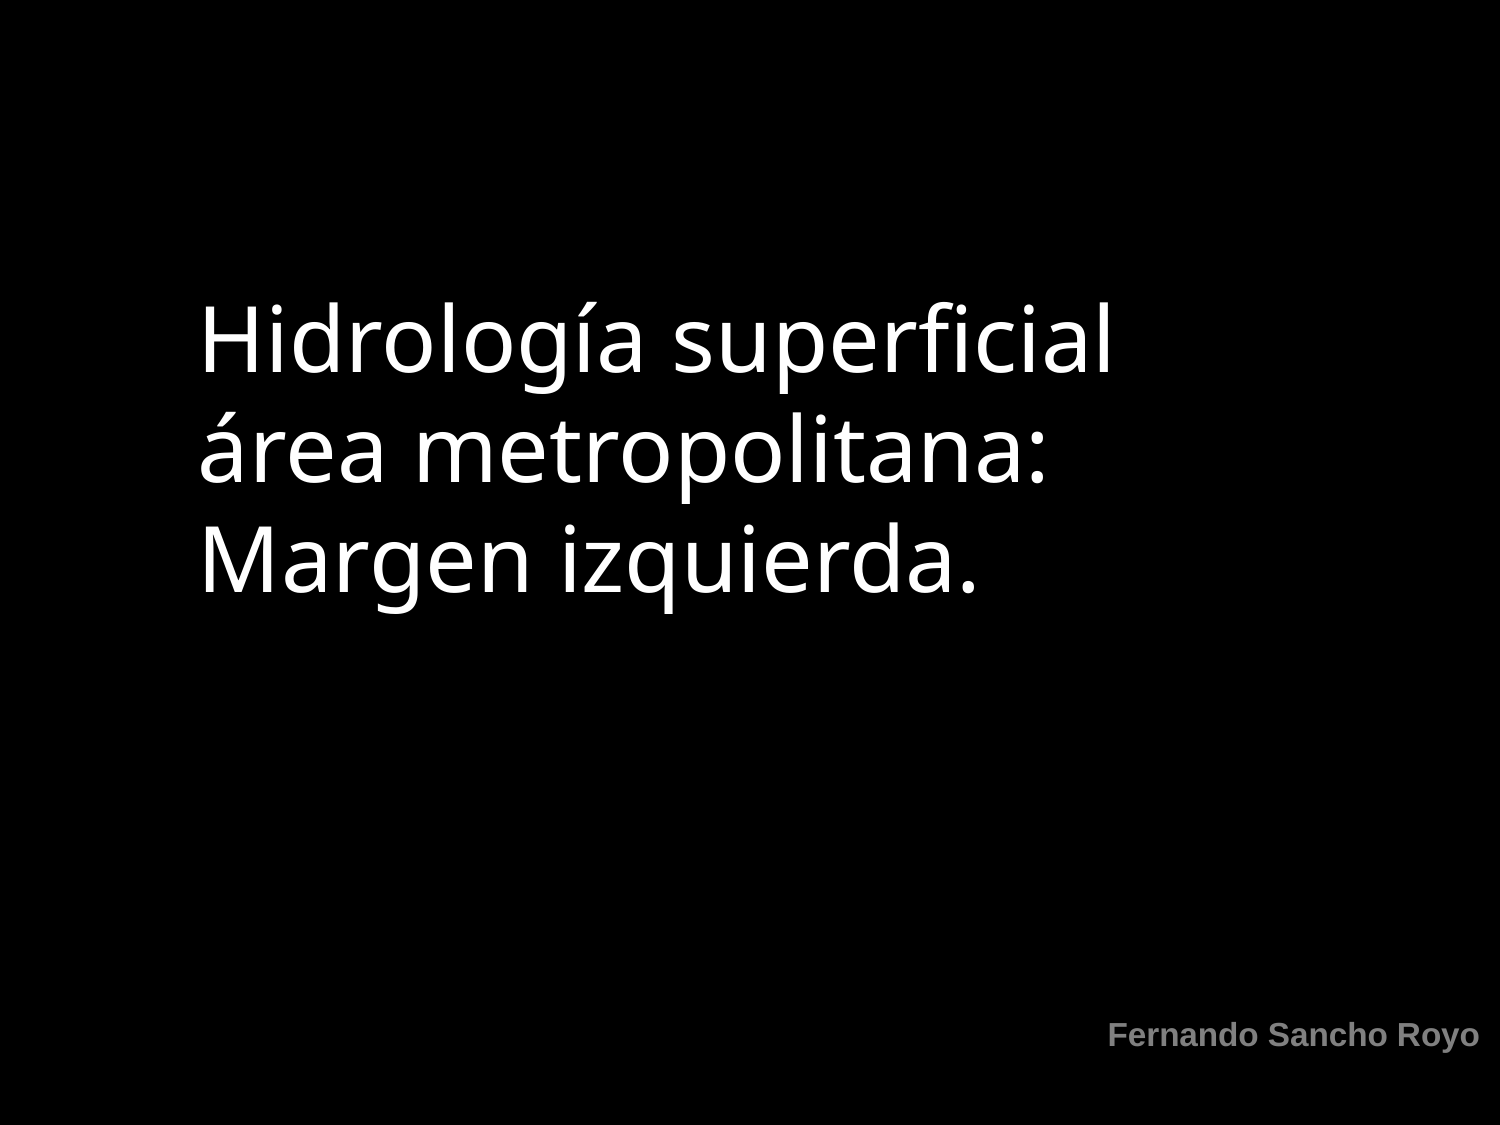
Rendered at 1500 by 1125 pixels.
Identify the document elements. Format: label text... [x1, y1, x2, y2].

text_box Fernando Sancho Royo [1092, 1005, 1500, 1061]
text_box Hidrología superficial área metropolitana: Margen izquierda. [183, 273, 1329, 622]
